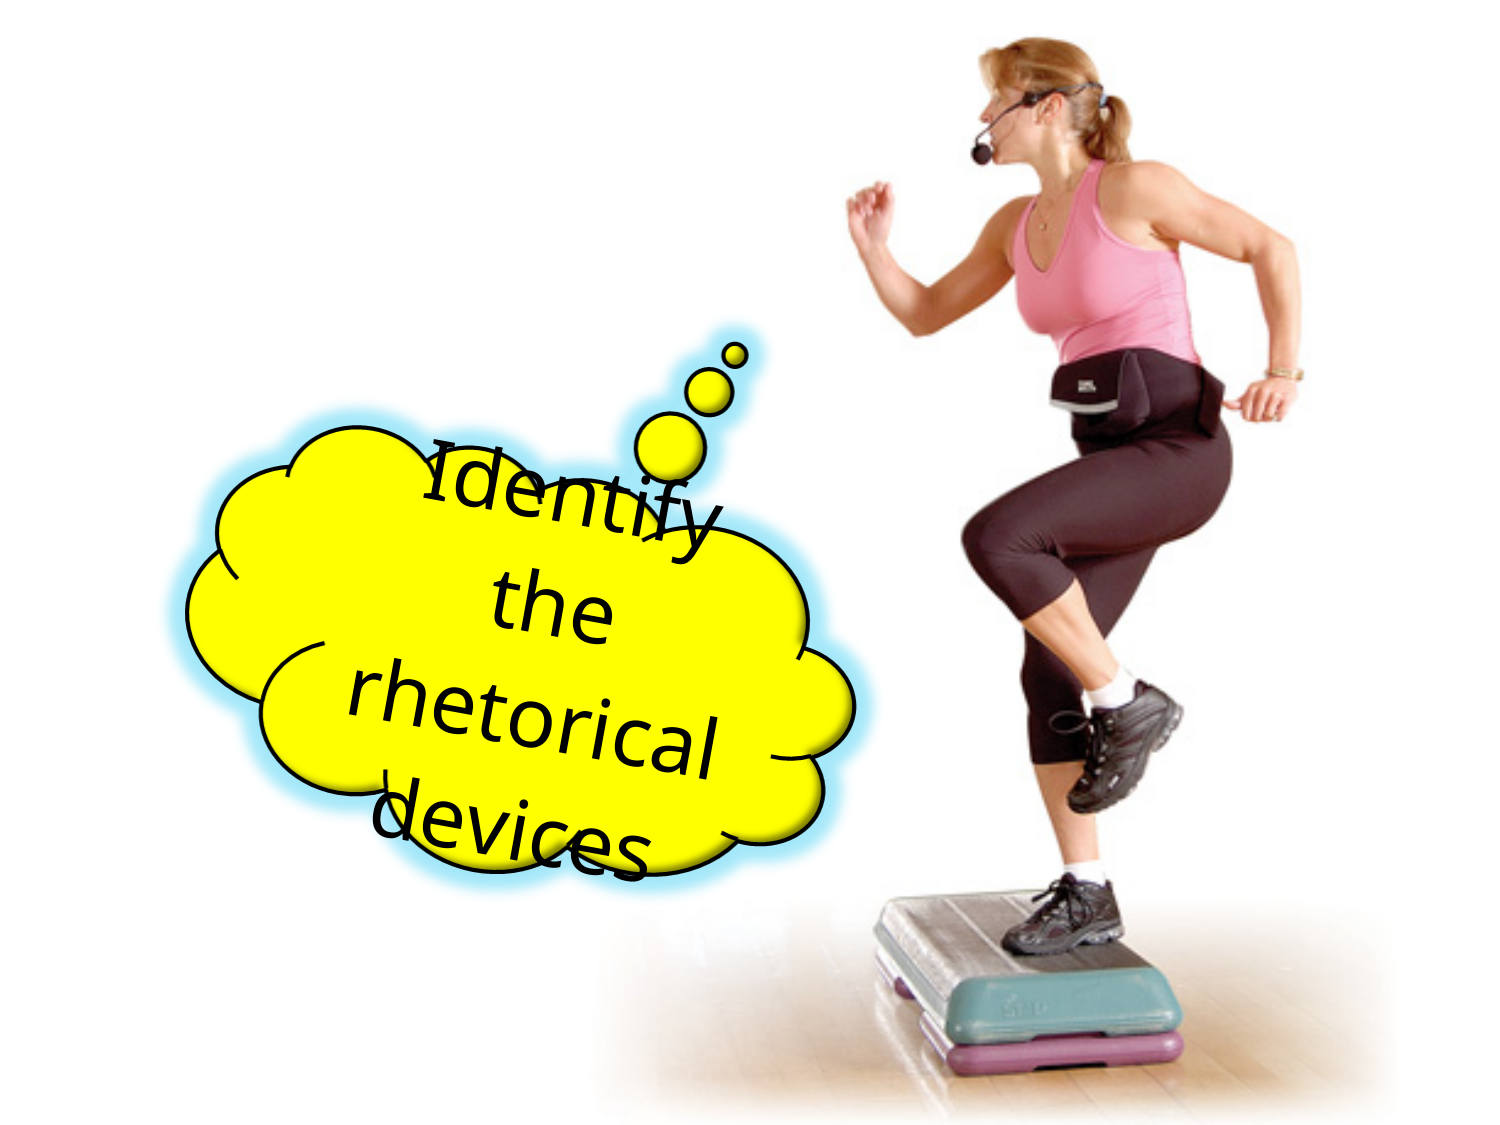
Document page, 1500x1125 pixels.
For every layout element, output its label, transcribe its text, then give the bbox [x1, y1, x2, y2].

text_box Identify the rhetorical devices [303, 487, 785, 834]
picture [146, 0, 1500, 1125]
